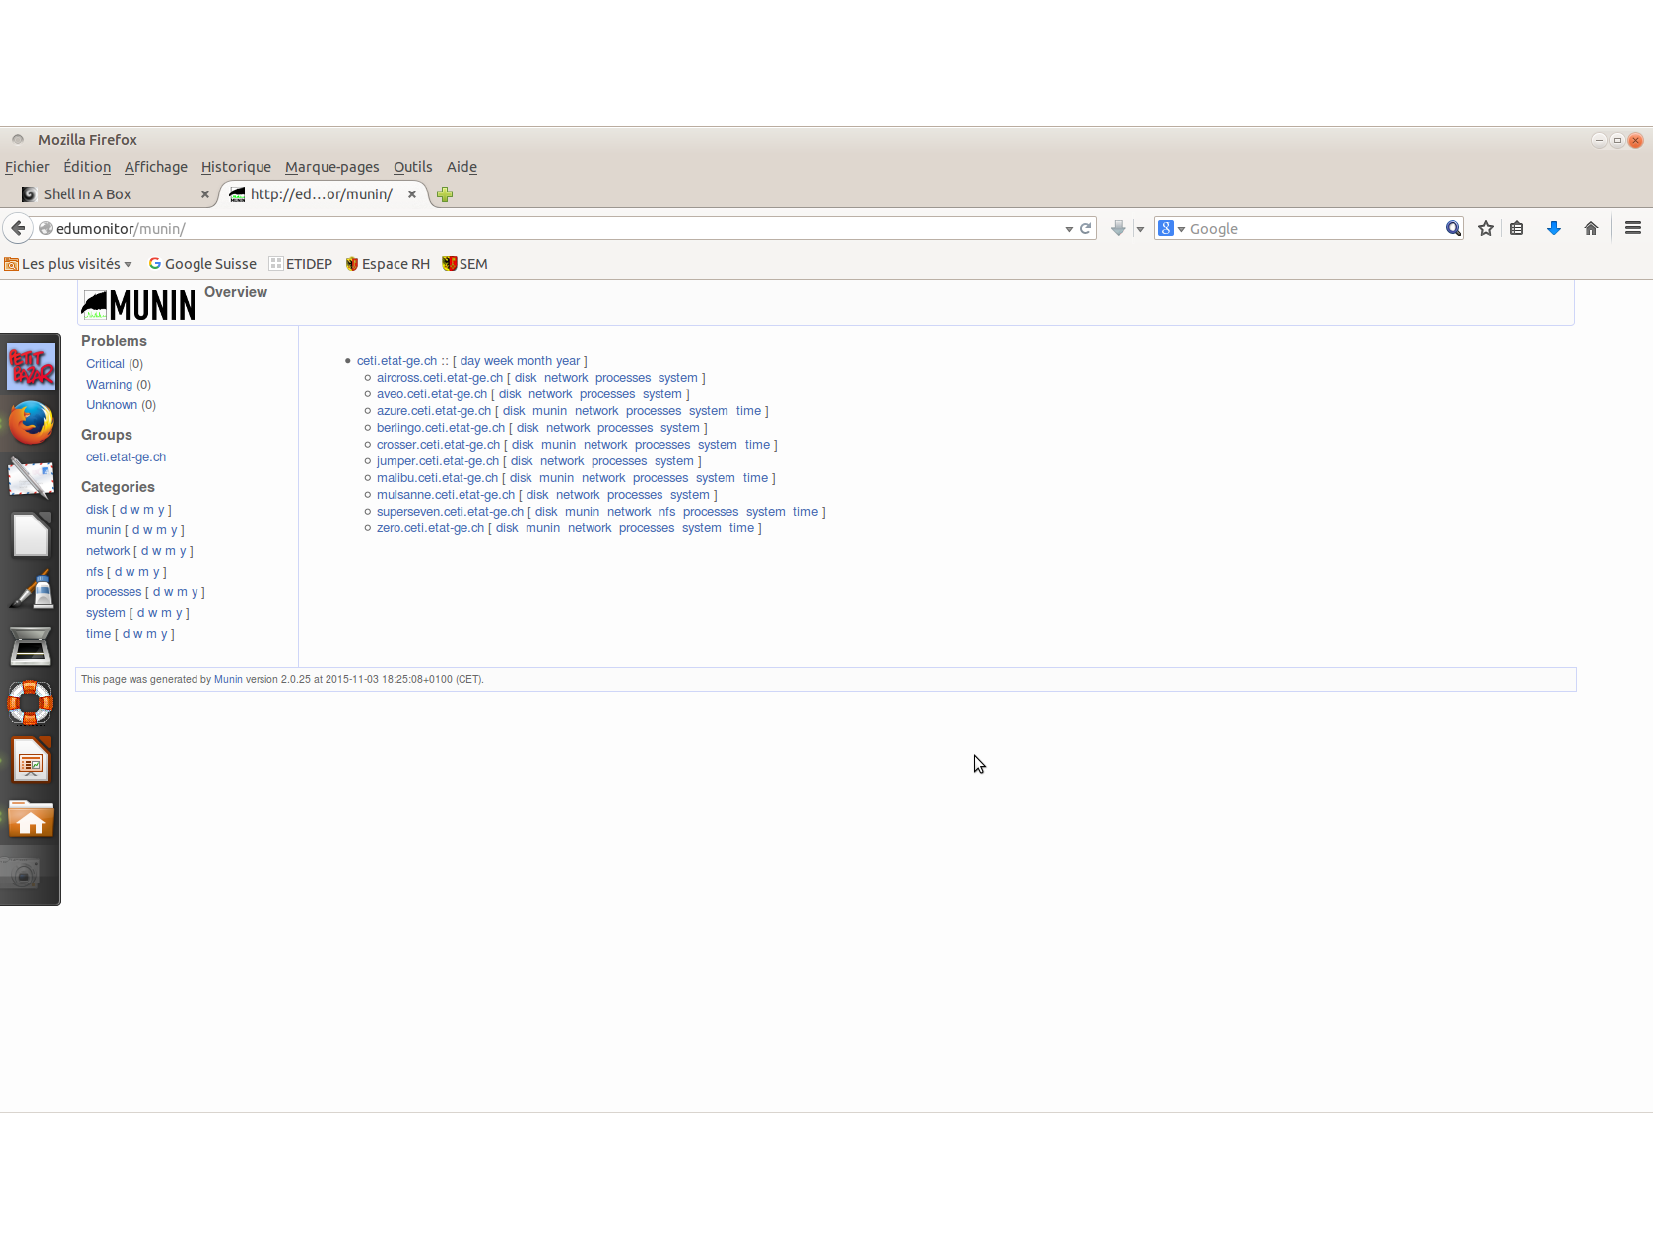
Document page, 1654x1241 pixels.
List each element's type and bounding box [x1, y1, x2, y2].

picture [0, 126, 1653, 1113]
